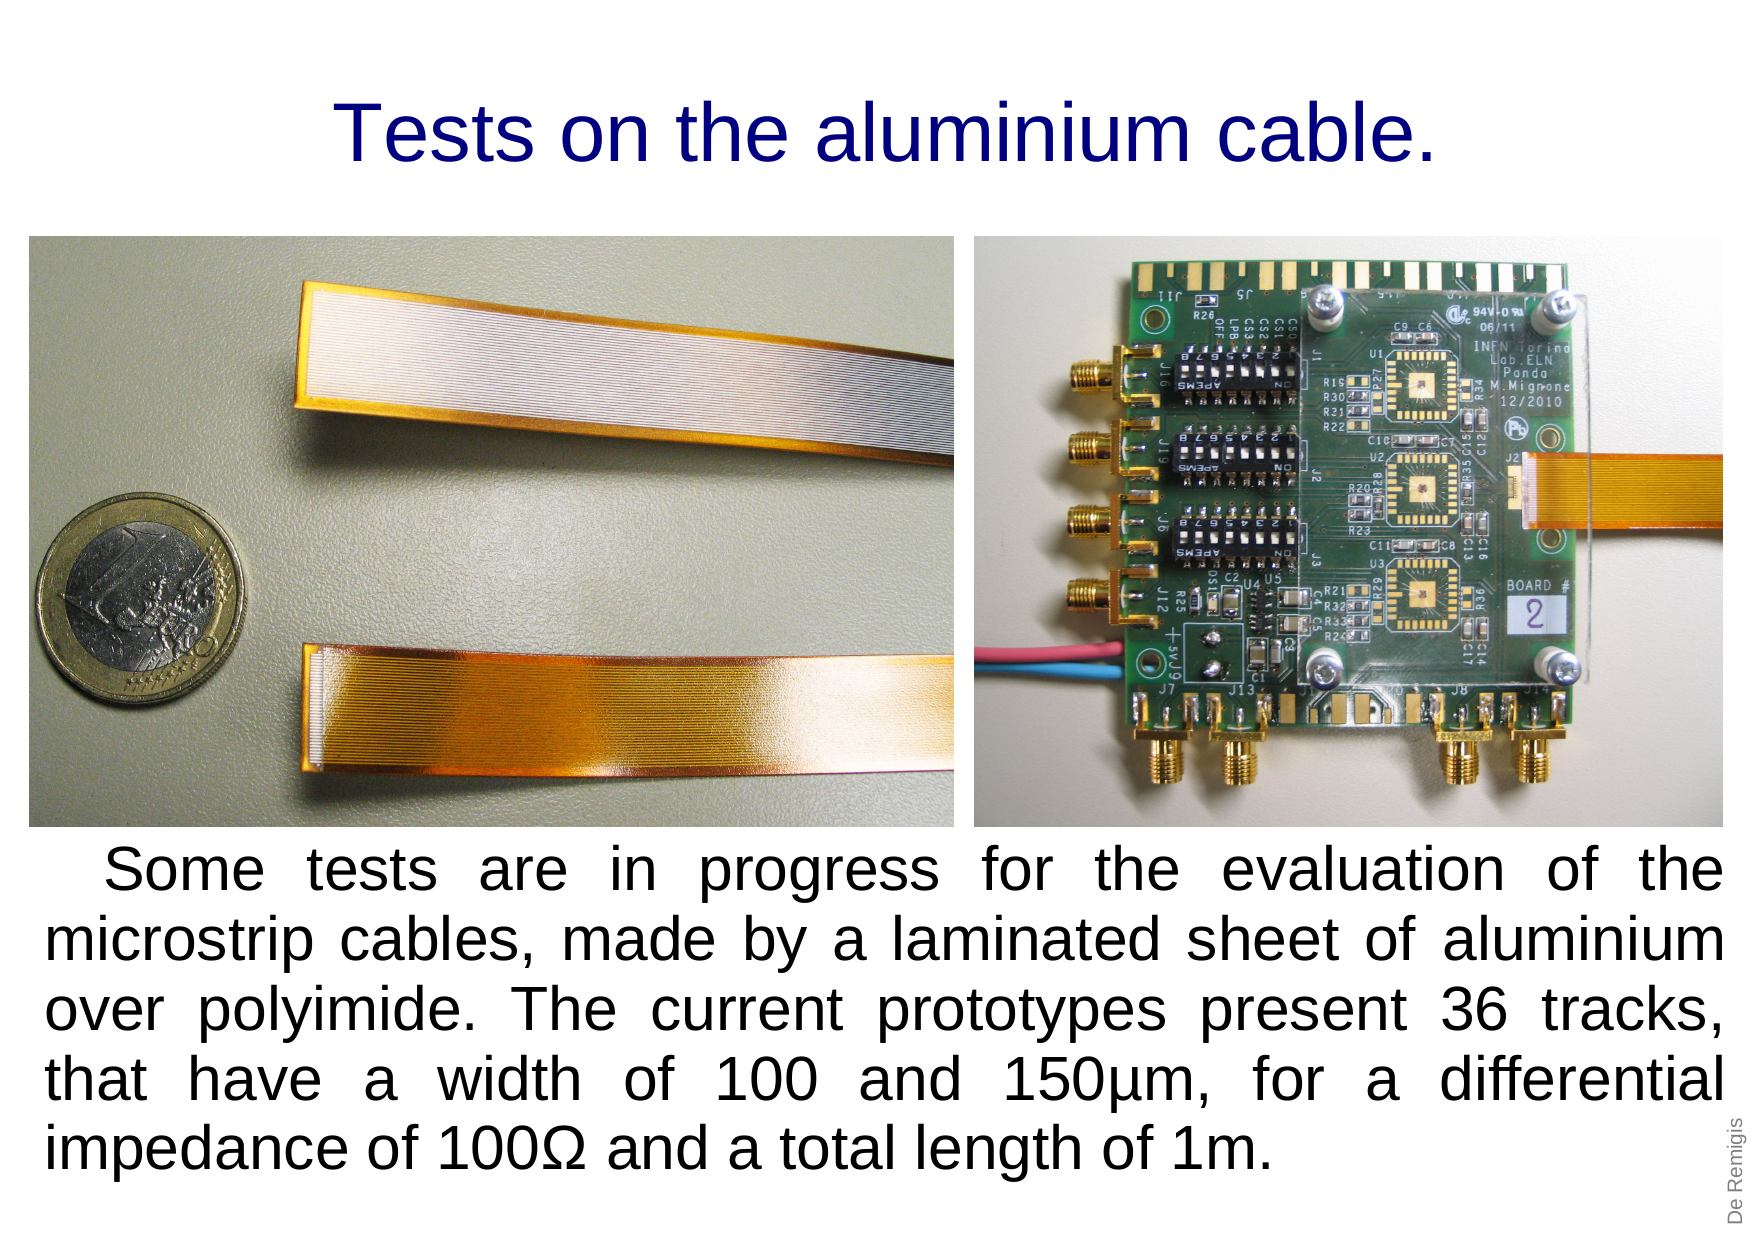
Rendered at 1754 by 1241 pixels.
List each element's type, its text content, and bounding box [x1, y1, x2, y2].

title Tests on the aluminium cable. [29, 29, 1743, 236]
picture [974, 236, 1723, 827]
picture [29, 236, 954, 827]
text_box Some tests are in progress for the evaluation of the microstrip cables, made by a laminated sheet of aluminium over polyimide. The current prototypes present 36 tracks, that have a width of 100 and 150µm, for a differential impedance of 100Ω and a total length of 1m. [29, 826, 1743, 1211]
